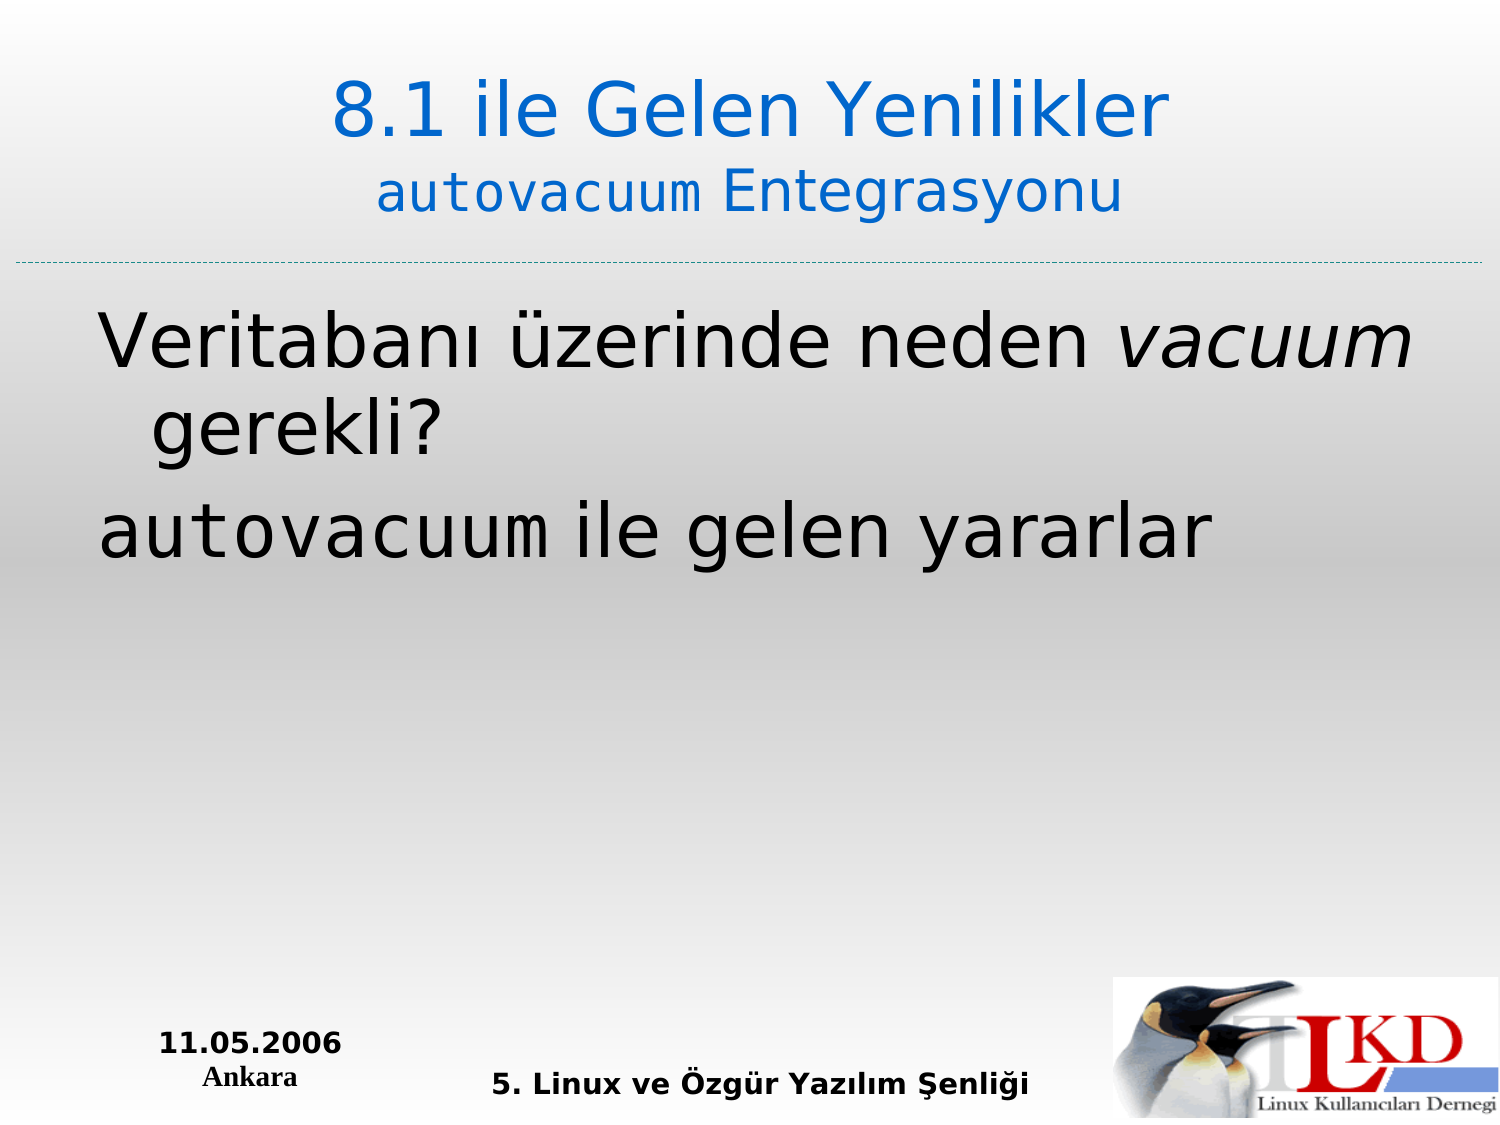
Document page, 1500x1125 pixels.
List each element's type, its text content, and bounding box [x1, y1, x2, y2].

title 8.1 ile Gelen Yenilikler autovacuum Entegrasyonu [0, 0, 1500, 225]
picture [1113, 977, 1499, 1118]
list Veritabanı üzerinde neden vacuum gerekli? autovacuum ile gelen yararlar [0, 297, 1500, 975]
